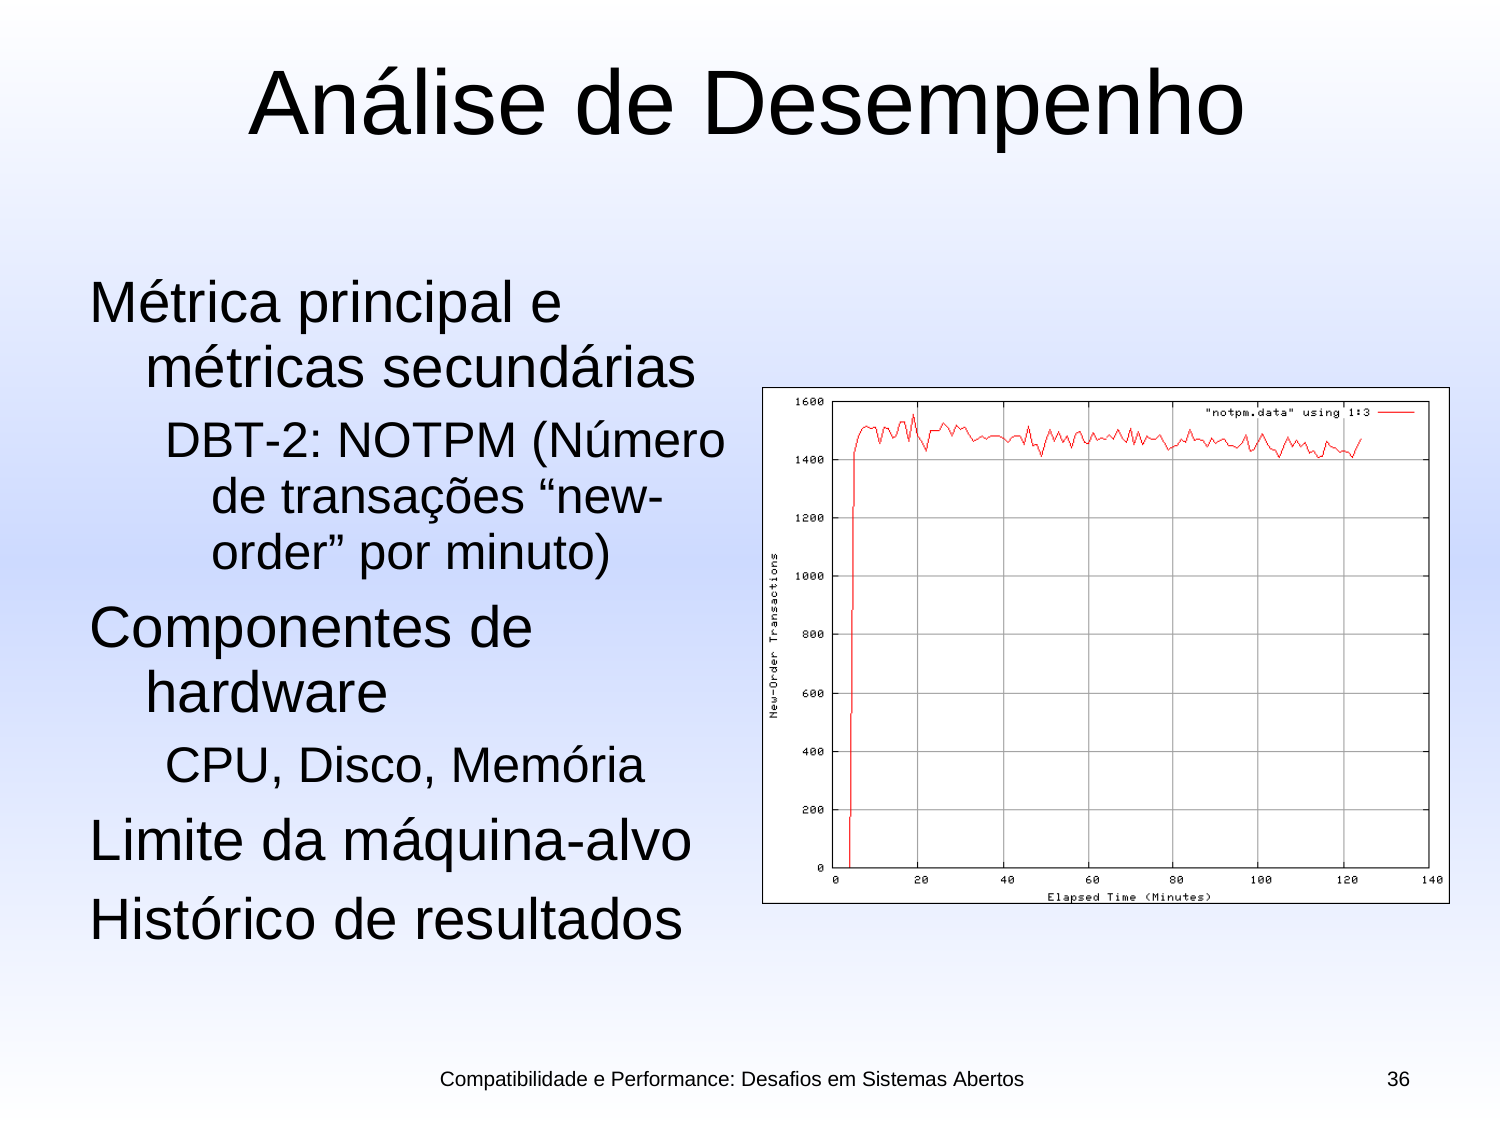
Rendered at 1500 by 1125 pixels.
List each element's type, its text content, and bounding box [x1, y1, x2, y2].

list Métrica principal e métricas secundárias DBT-2: NOTPM (Número de transações “new-order” por minuto) Componentes de hardware CPU, Disco, Memória Limite da máquina-alvo Histórico de resultados [74, 262, 788, 1007]
title Análise de Desempenho [15, 8, 1482, 197]
picture [762, 387, 1450, 904]
